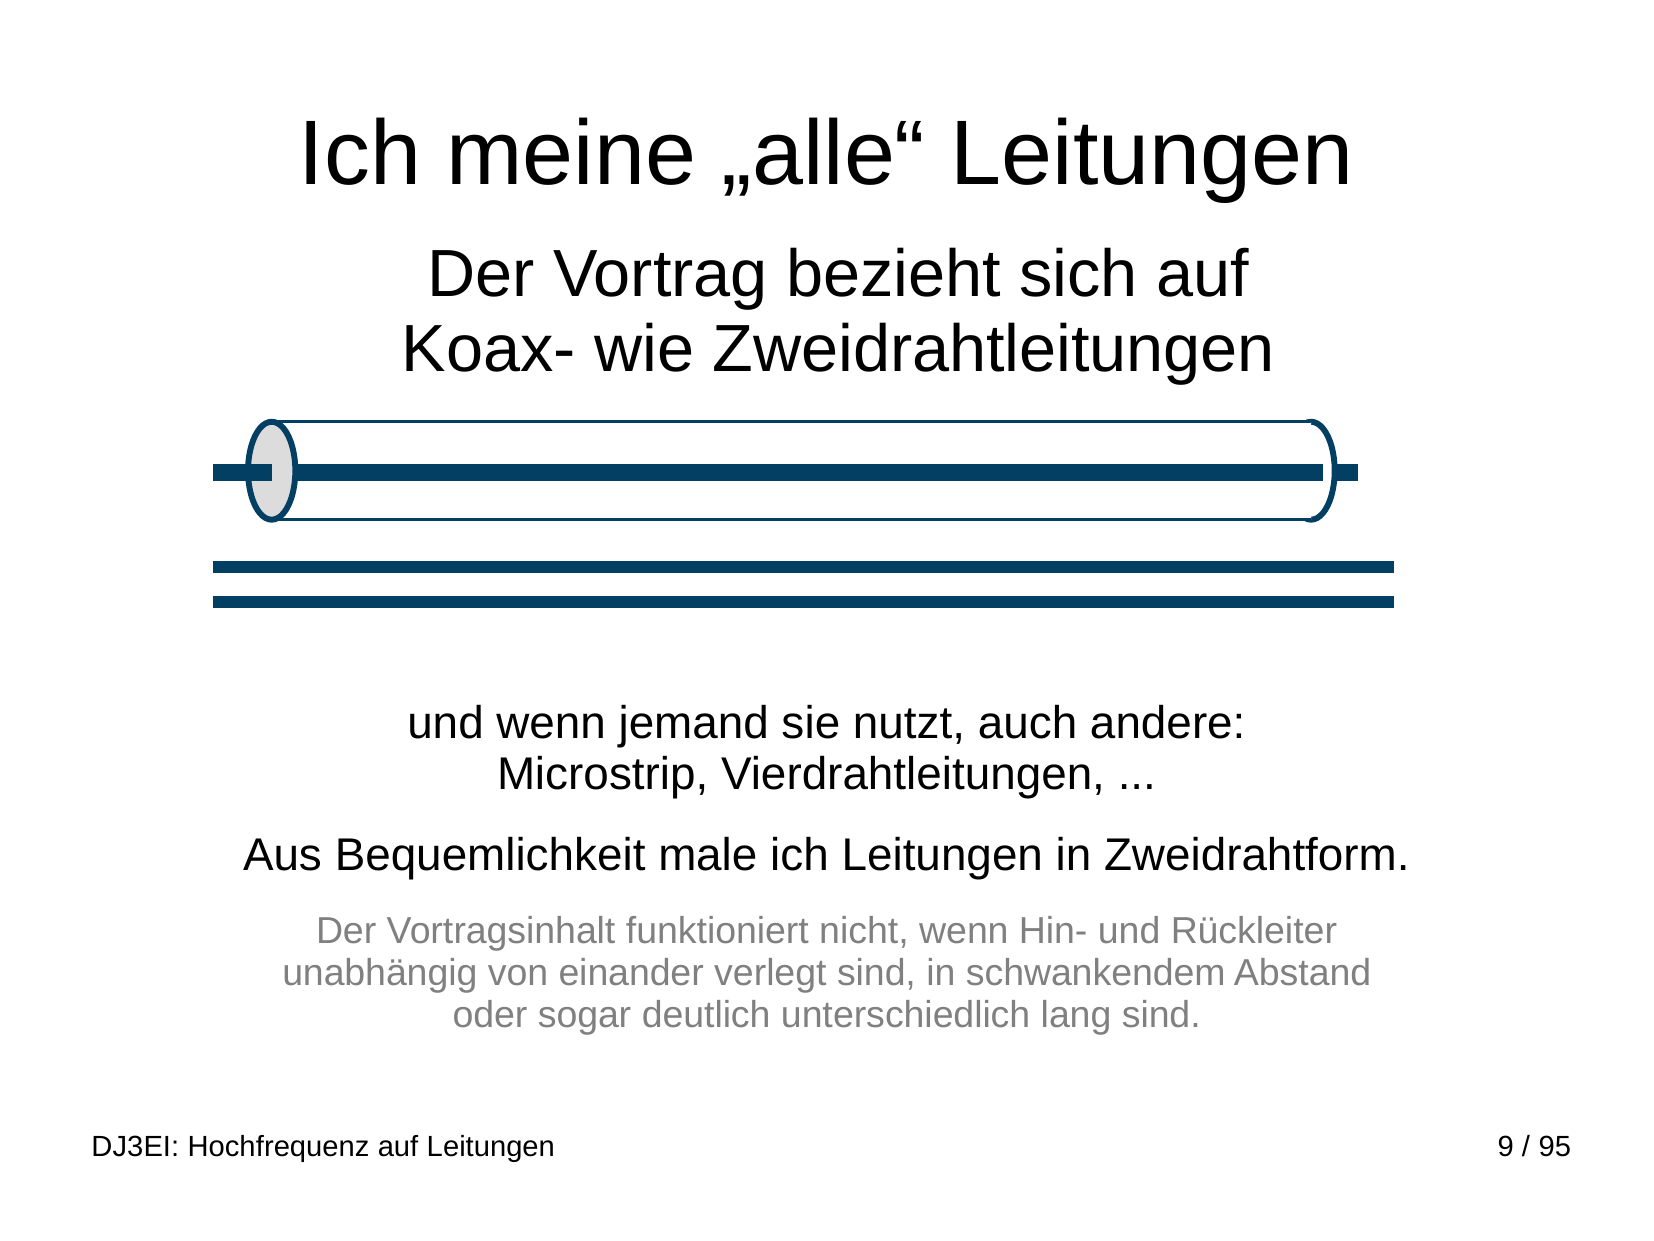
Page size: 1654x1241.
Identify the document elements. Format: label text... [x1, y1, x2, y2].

text_box [1275, 421, 1335, 520]
text_box [248, 421, 296, 520]
list und wenn jemand sie nutzt, auch andere: Microstrip, Vierdrahtleitungen, ... Aus Bequemlichkeit male ich Leitungen in Zweidrahtform. Der Vortragsinhalt funktioniert nicht, wenn Hin- und Rückleiter unabhängig von einander verlegt sind, in schwankendem Abstand oder sogar deutlich unterschiedlich lang sind. [82, 696, 1571, 1063]
list Der Vortrag bezieht sich auf Koax- wie Zweidrahtleitungen [94, 236, 1583, 390]
title Ich meine „alle“ Leitungen [82, 49, 1571, 257]
